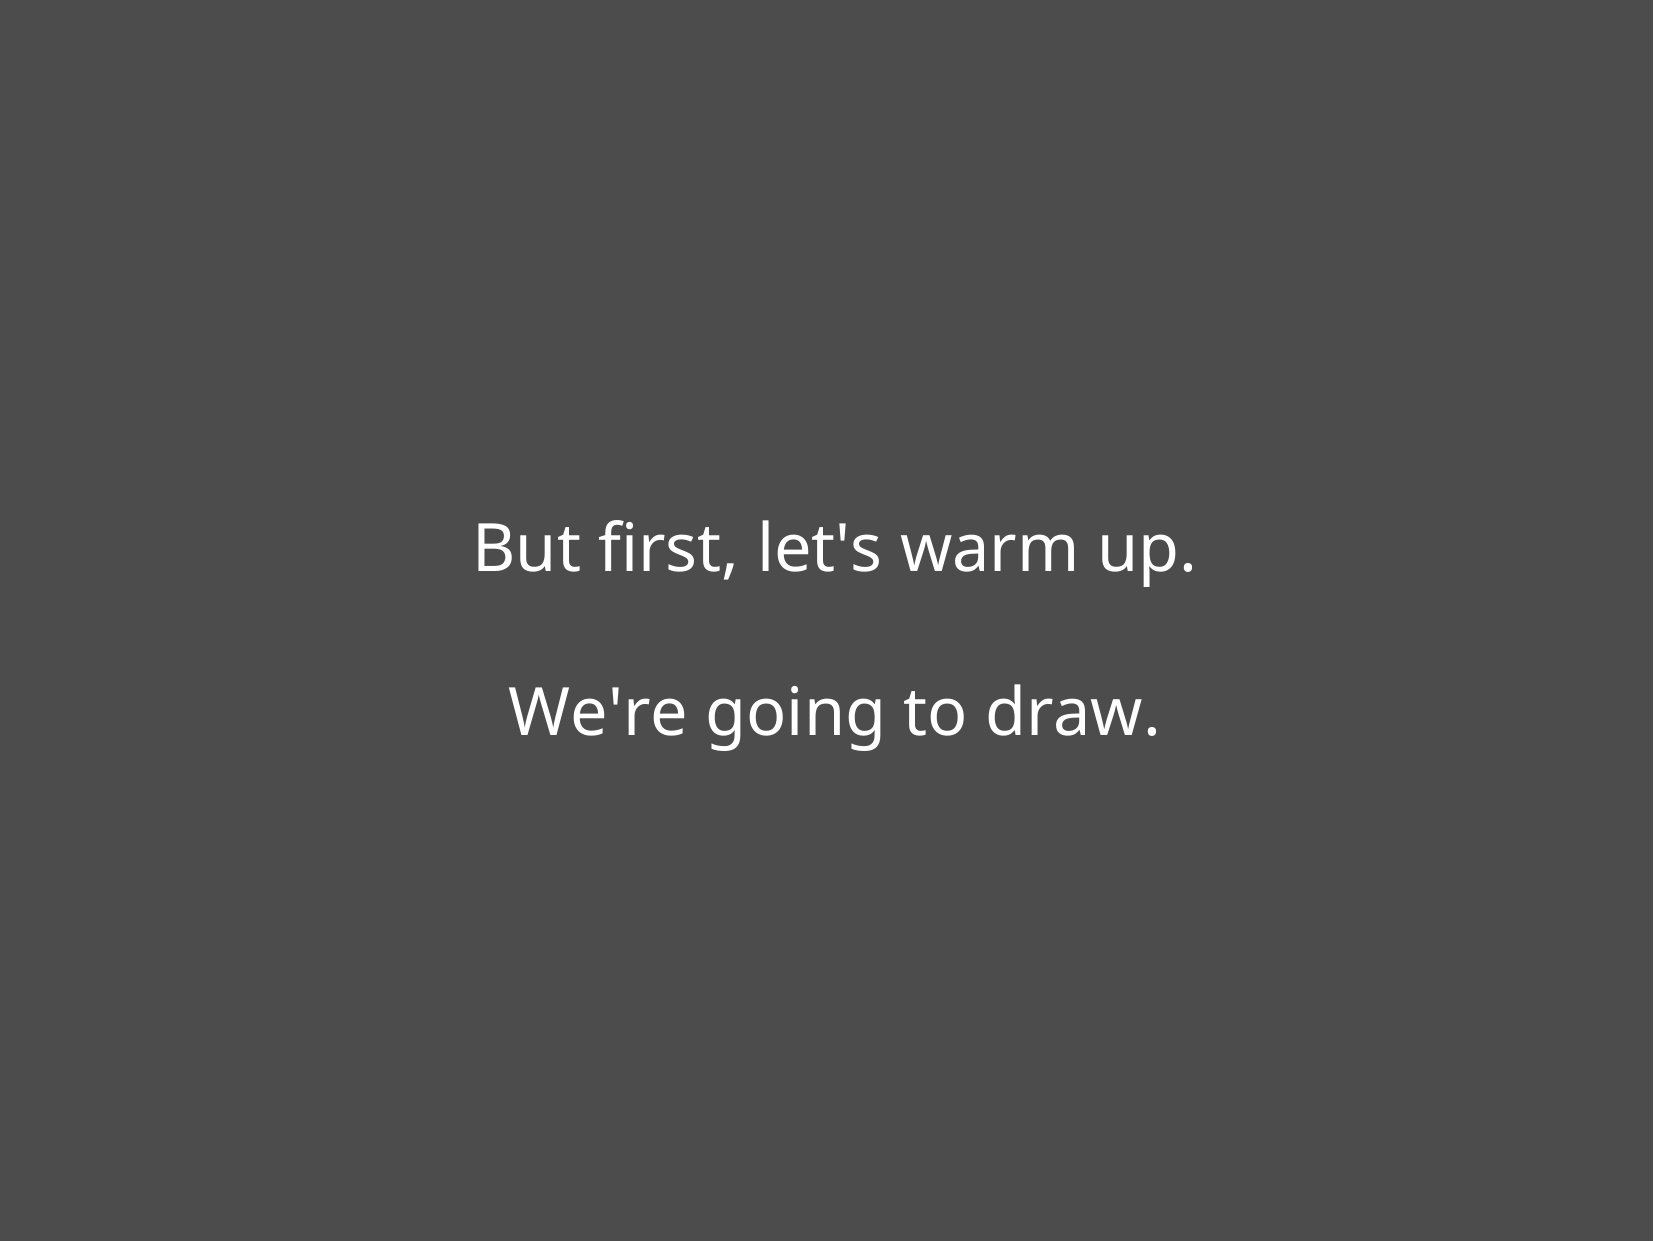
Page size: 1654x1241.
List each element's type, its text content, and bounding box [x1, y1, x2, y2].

title But first, let's warm up. We're going to draw. [272, 520, 1398, 829]
